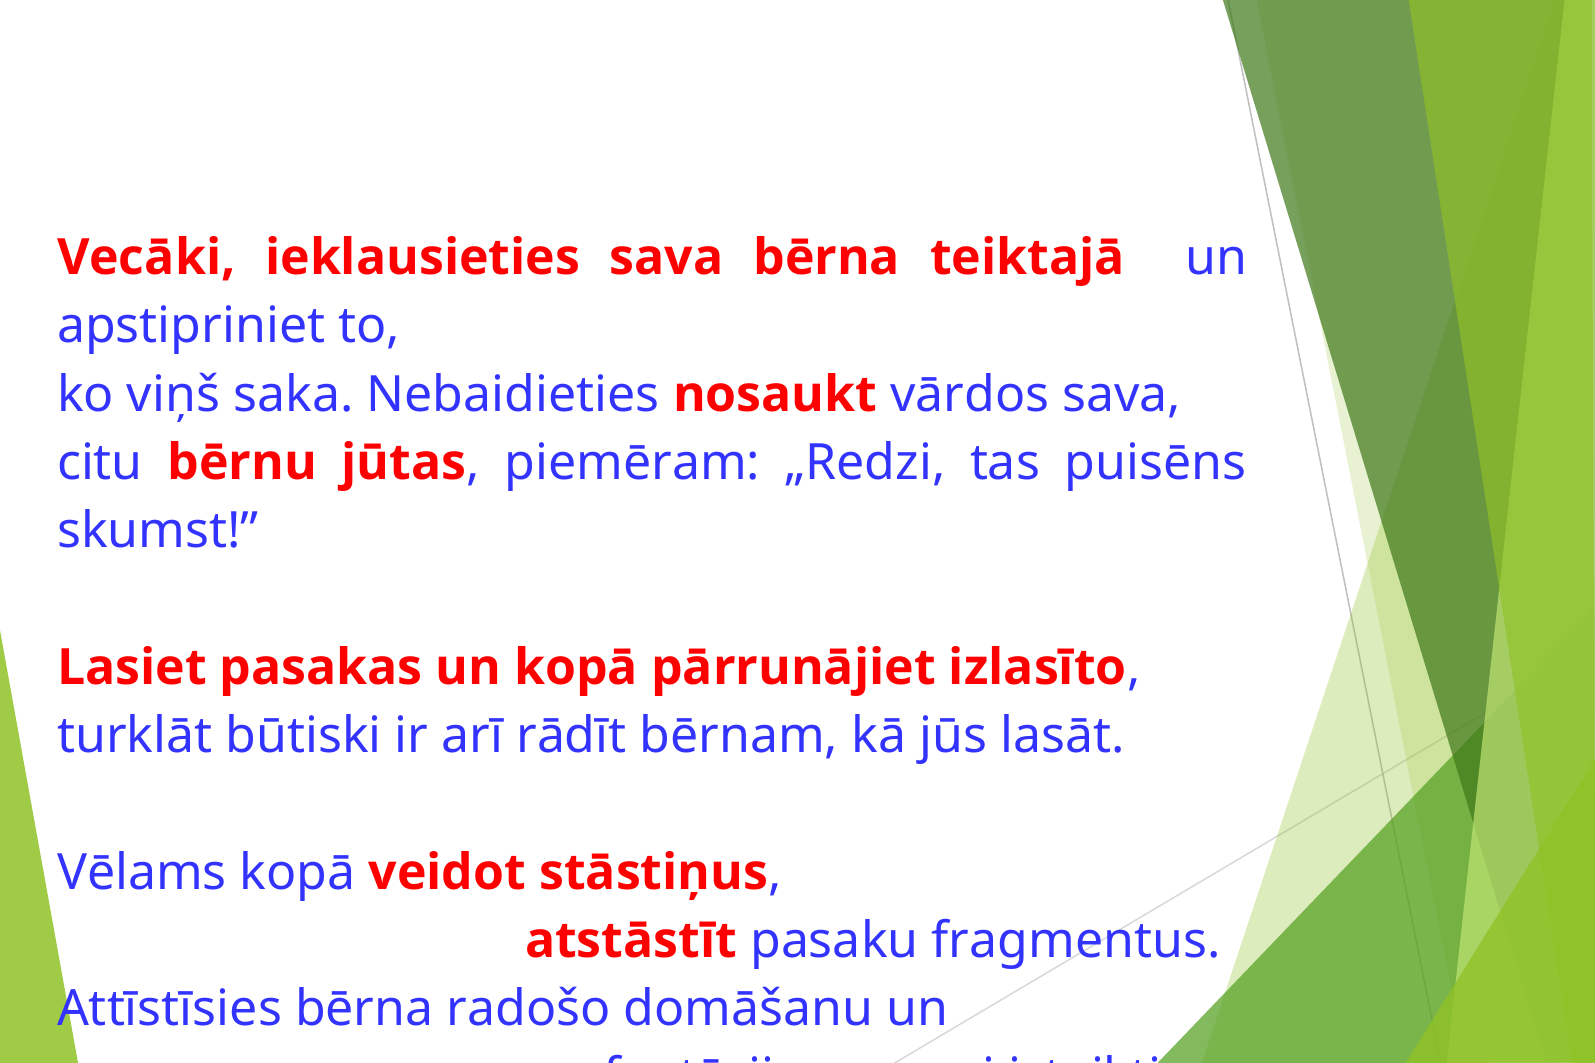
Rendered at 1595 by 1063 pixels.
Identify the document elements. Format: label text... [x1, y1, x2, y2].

text_box Vecāki, ieklausieties sava bērna teiktajā un apstipriniet to, ko viņš saka. Nebaidieties nosaukt vārdos sava, citu bērnu jūtas, piemēram: „Redzi, tas puisēns skumst!” Lasiet pasakas un kopā pārrunājiet izlasīto, turklāt būtiski ir arī rādīt bērnam, kā jūs lasāt. Vēlams kopā veidot stāstiņus, atstāstīt pasaku fragmentus. Attīstīsies bērna radošo domāšanu un fantāziju, prasmi izteikties. [42, 162, 1401, 916]
